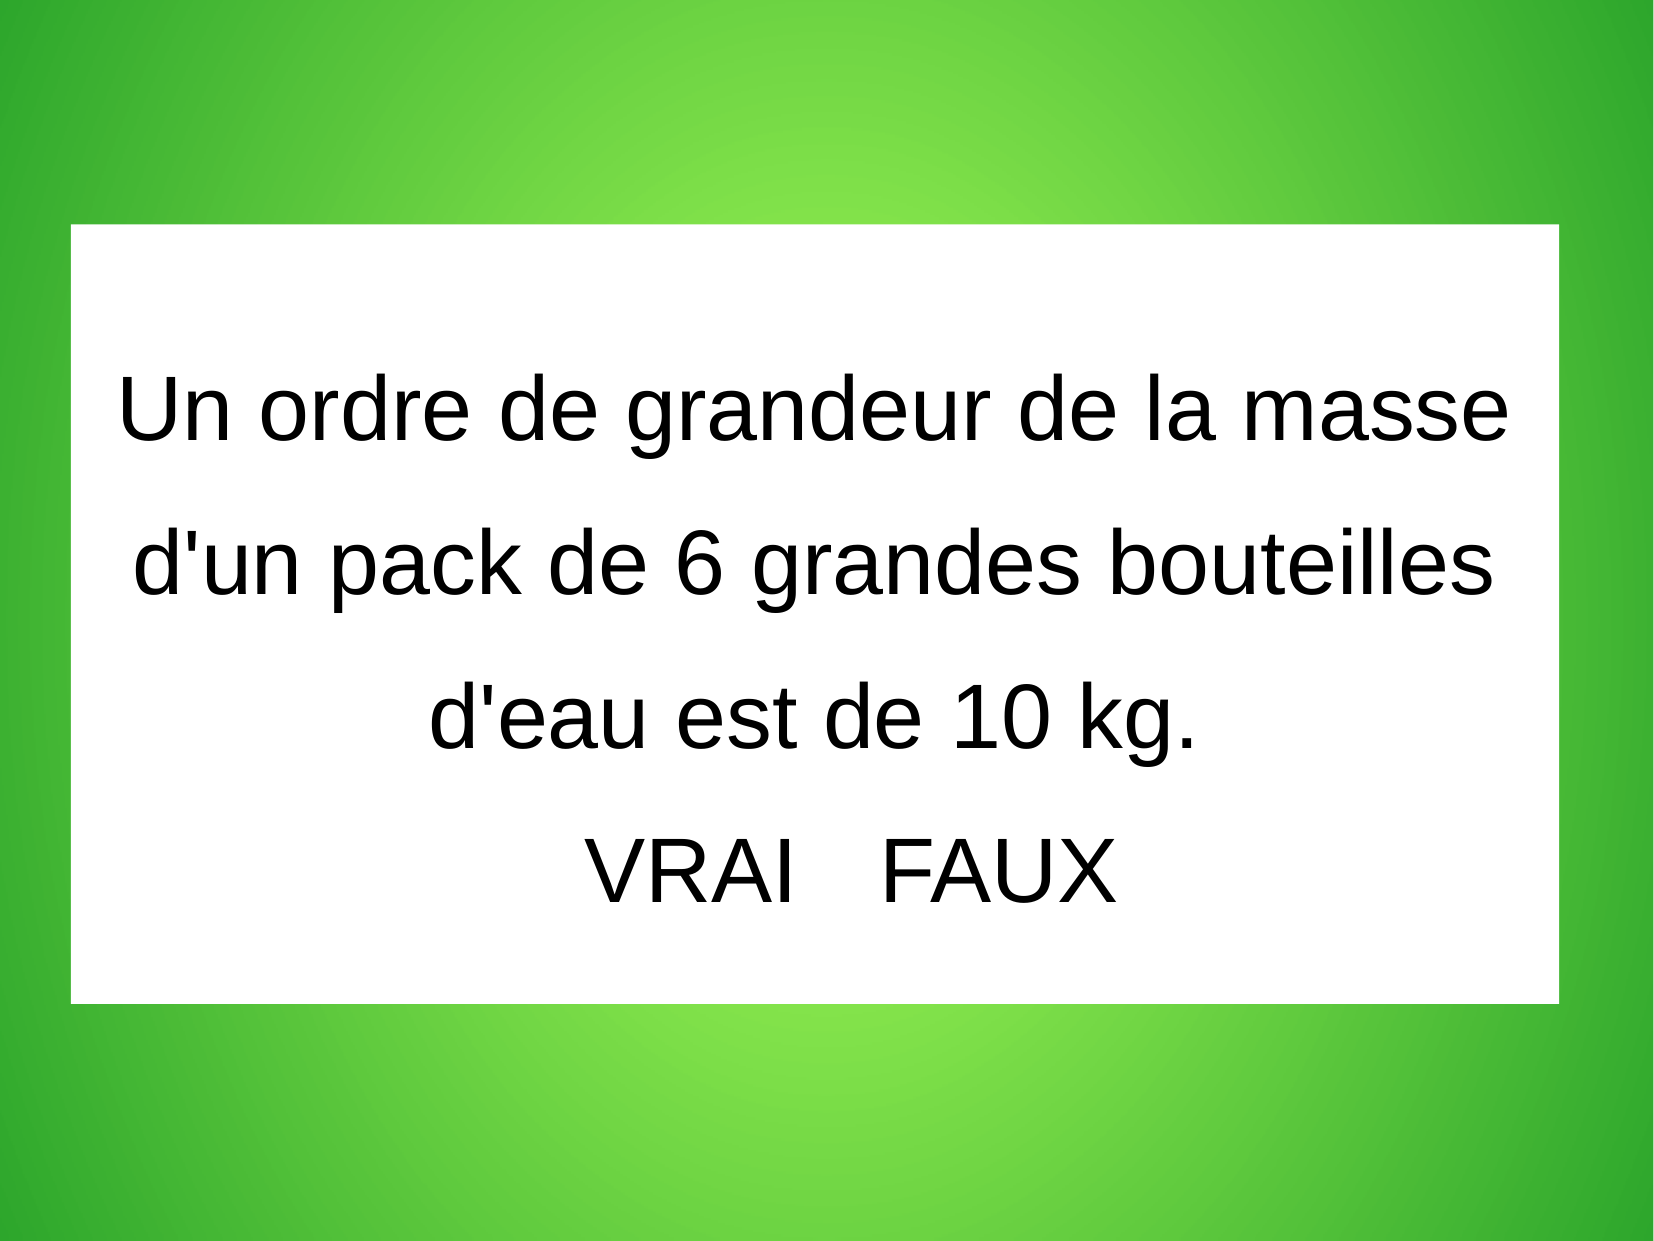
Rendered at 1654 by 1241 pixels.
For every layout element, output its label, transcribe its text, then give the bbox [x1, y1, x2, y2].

picture [0, 0, 1654, 1241]
subtitle Un ordre de grandeur de la masse d'un pack de 6 grandes bouteilles d'eau est de 10 kg. VRAI FAUX [70, 224, 1560, 1004]
